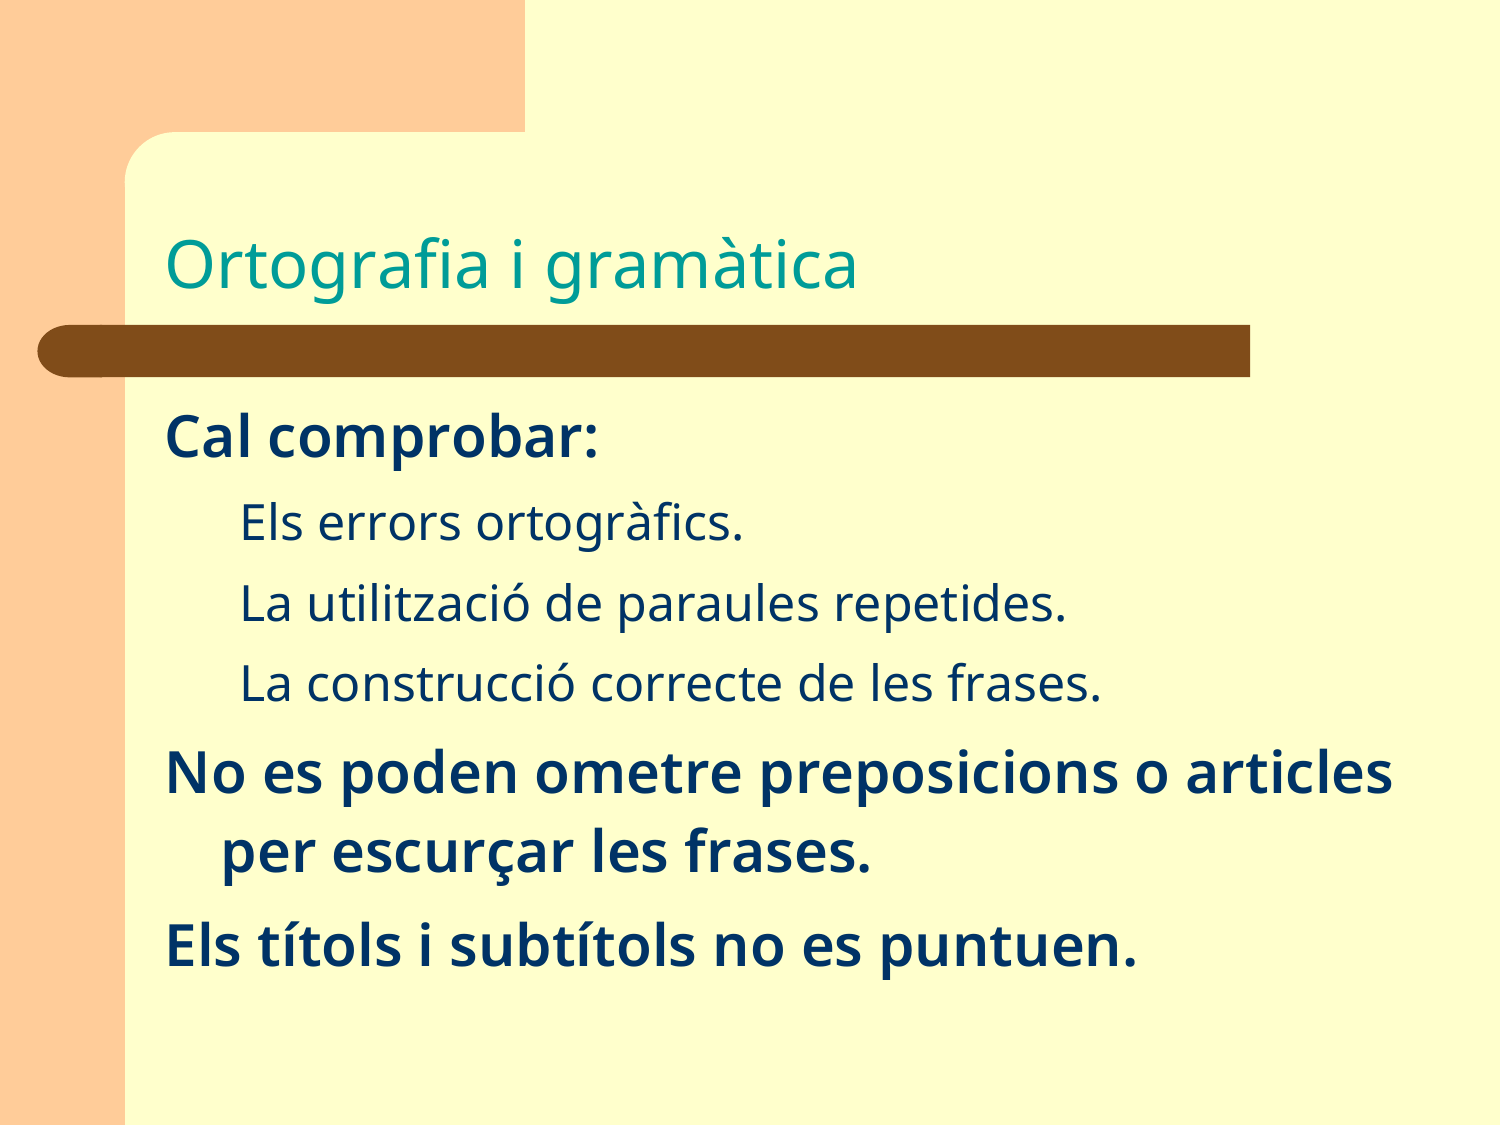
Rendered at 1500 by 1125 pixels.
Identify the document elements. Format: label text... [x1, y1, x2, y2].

list Cal comprobar: Els errors ortogràfics. La utilització de paraules repetides. La construcció correcte de les frases. No es poden ometre preposicions o articles per escurçar les frases. Els títols i subtítols no es puntuen. [149, 387, 1463, 1125]
title Ortografia i gramàtica [149, 124, 1463, 313]
